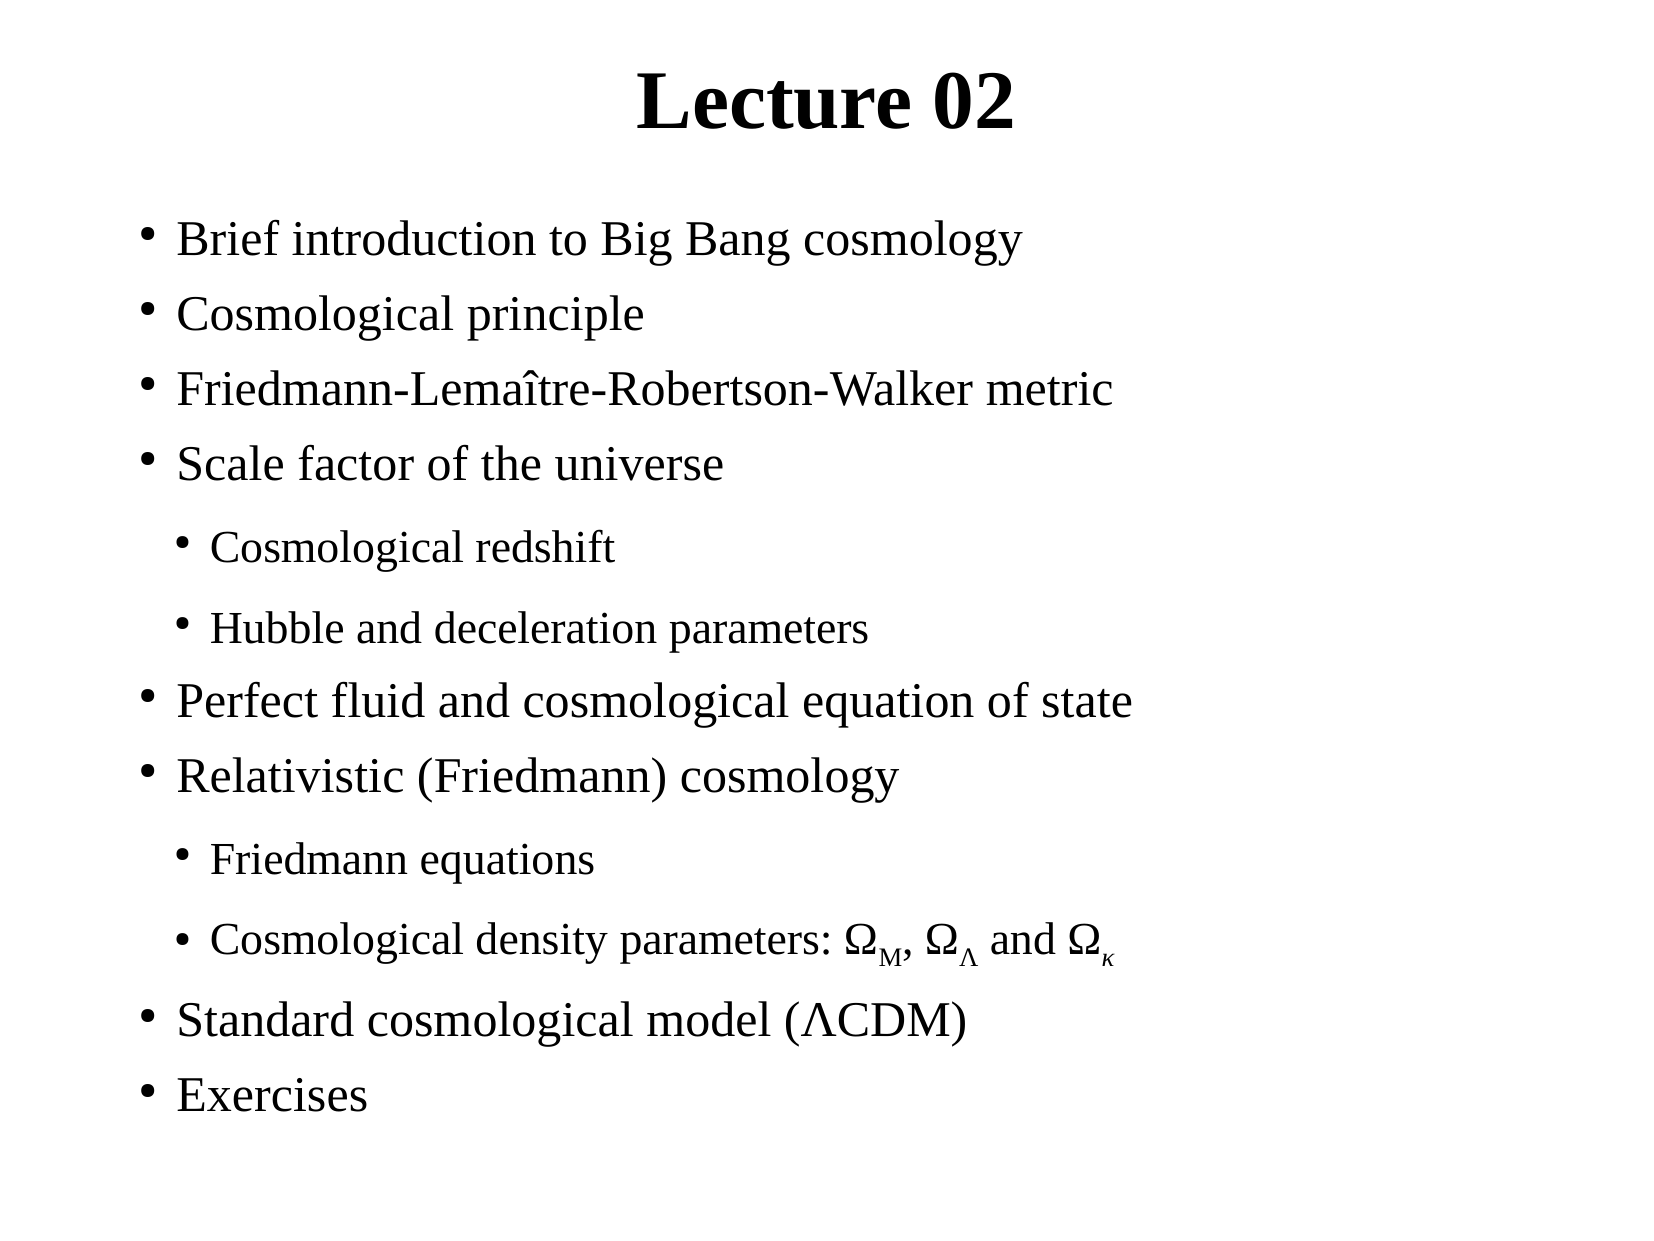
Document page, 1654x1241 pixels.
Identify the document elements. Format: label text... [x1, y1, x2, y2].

list Brief introduction to Big Bang cosmology Cosmological principle Friedmann-Lemaître-Robertson-Walker metric Scale factor of the universe Cosmological redshift Hubble and deceleration parameters Perfect fluid and cosmological equation of state Relativistic (Friedmann) cosmology Friedmann equations Cosmological density parameters: ΩM, ΩΛ and Ωκ Standard cosmological model (ΛCDM) Exercises [124, 197, 1554, 1221]
title Lecture 02 [82, 23, 1571, 167]
